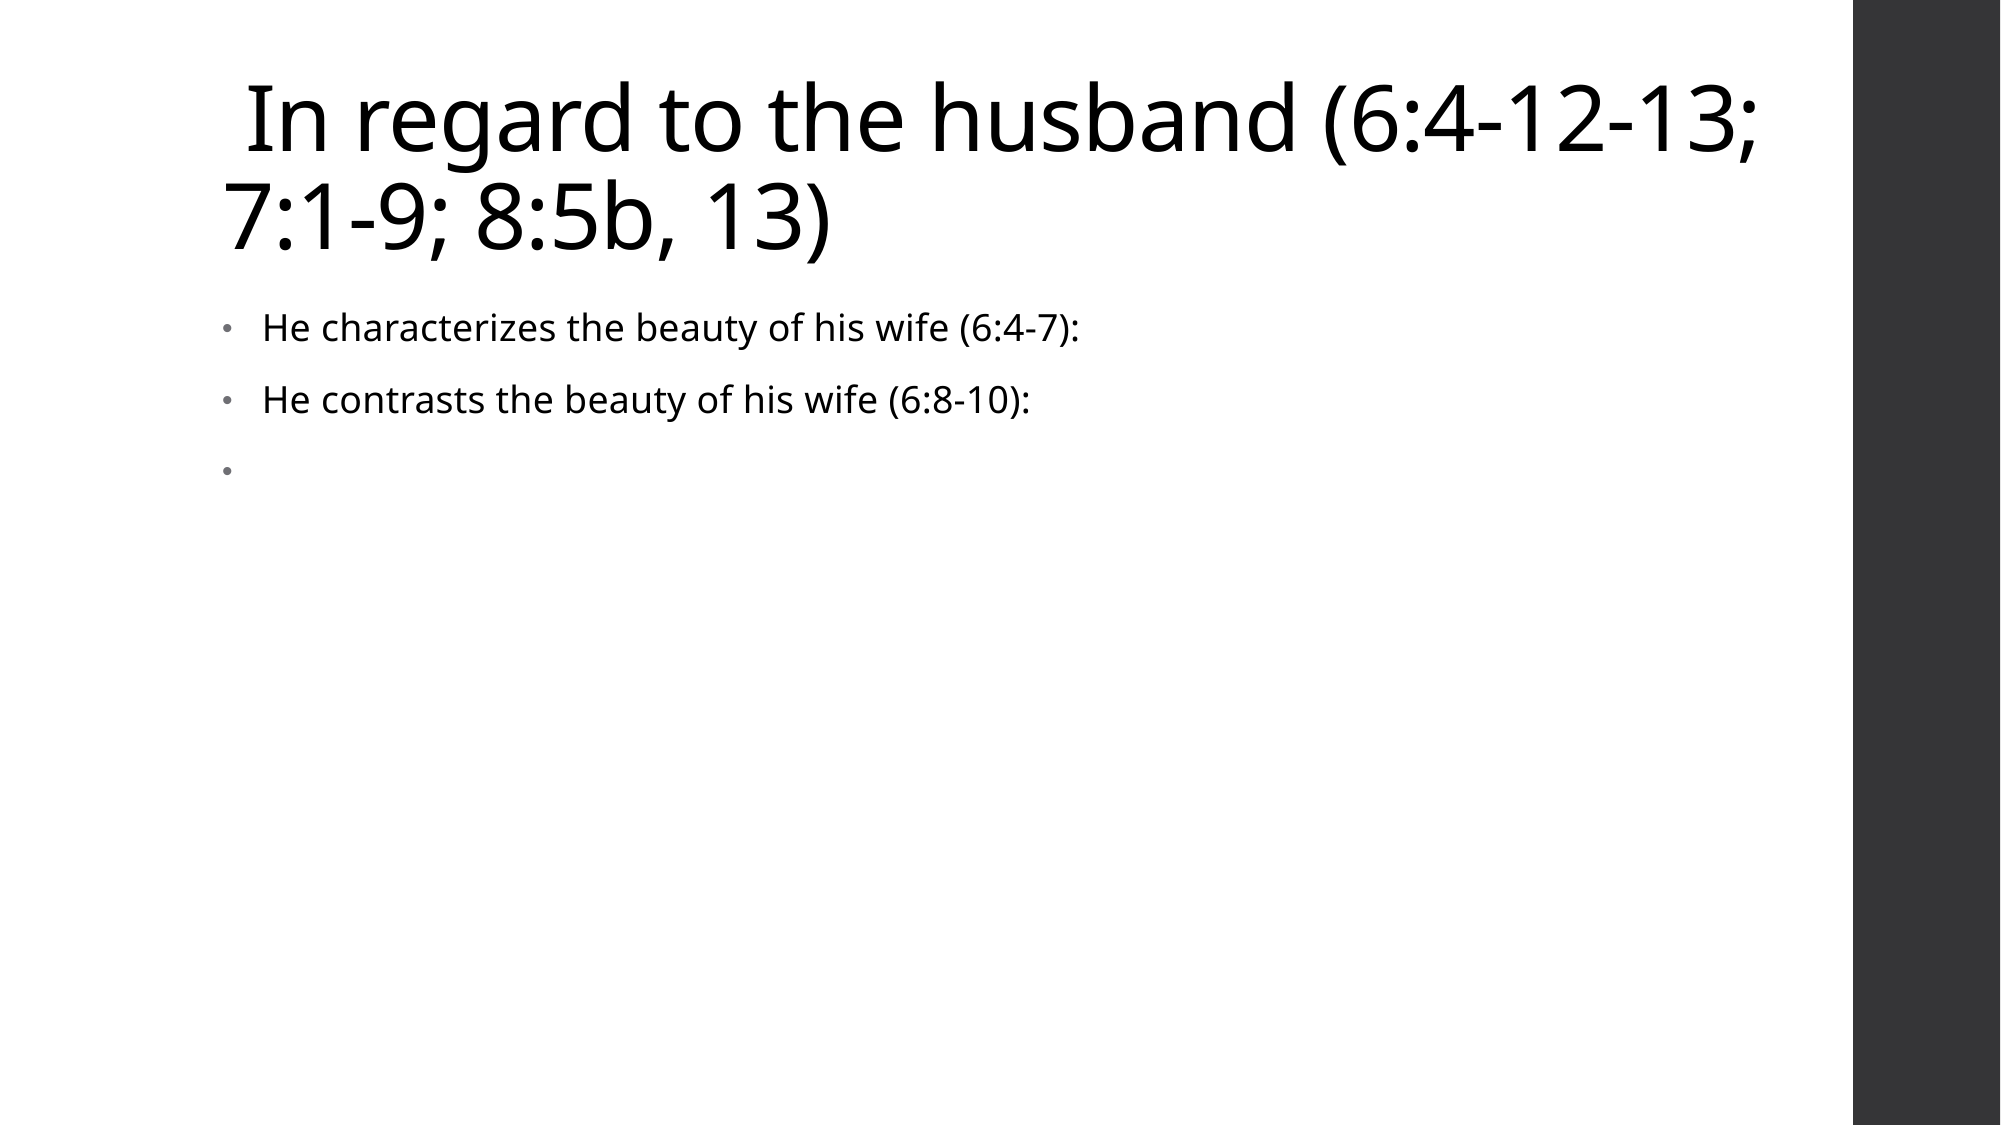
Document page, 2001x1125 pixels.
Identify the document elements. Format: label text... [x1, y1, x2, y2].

list He characterizes the beauty of his wife (6:4-7): He contrasts the beauty of his wife (6:8-10): [206, 299, 1617, 1014]
title In regard to the husband (6:4-12-13; 7:1-9; 8:5b, 13) [206, 60, 1797, 278]
